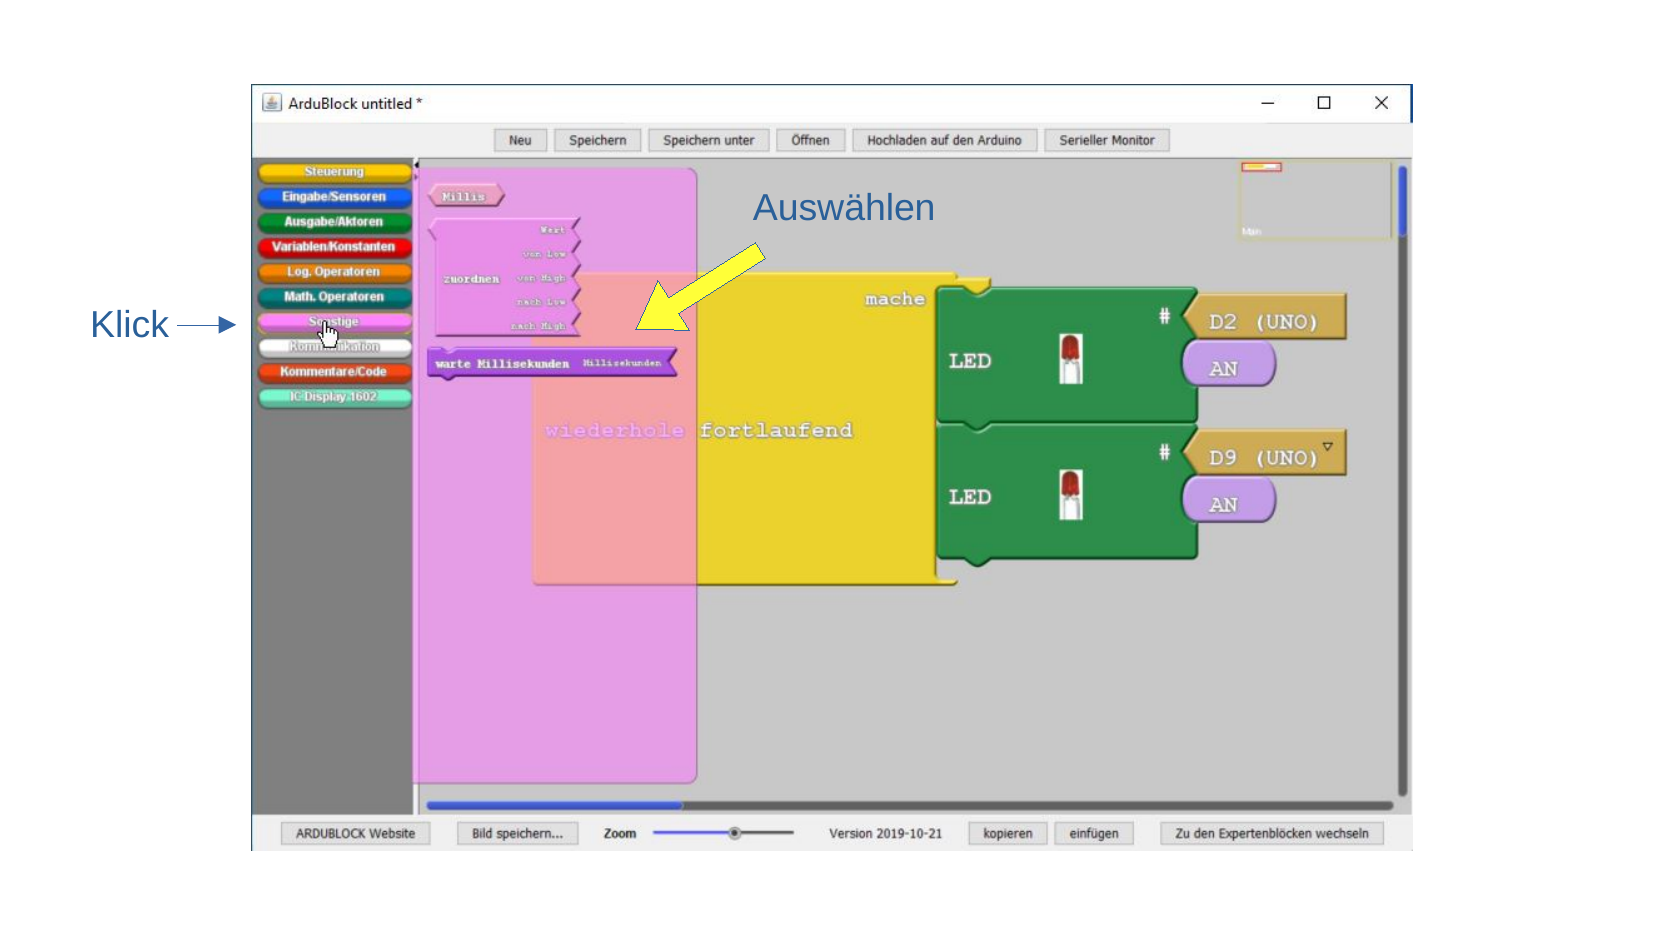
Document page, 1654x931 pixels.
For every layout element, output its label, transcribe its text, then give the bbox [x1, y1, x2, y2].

text_box Klick [75, 296, 185, 354]
picture [251, 84, 1413, 851]
text_box Auswählen [738, 179, 951, 237]
text_box [635, 242, 766, 331]
